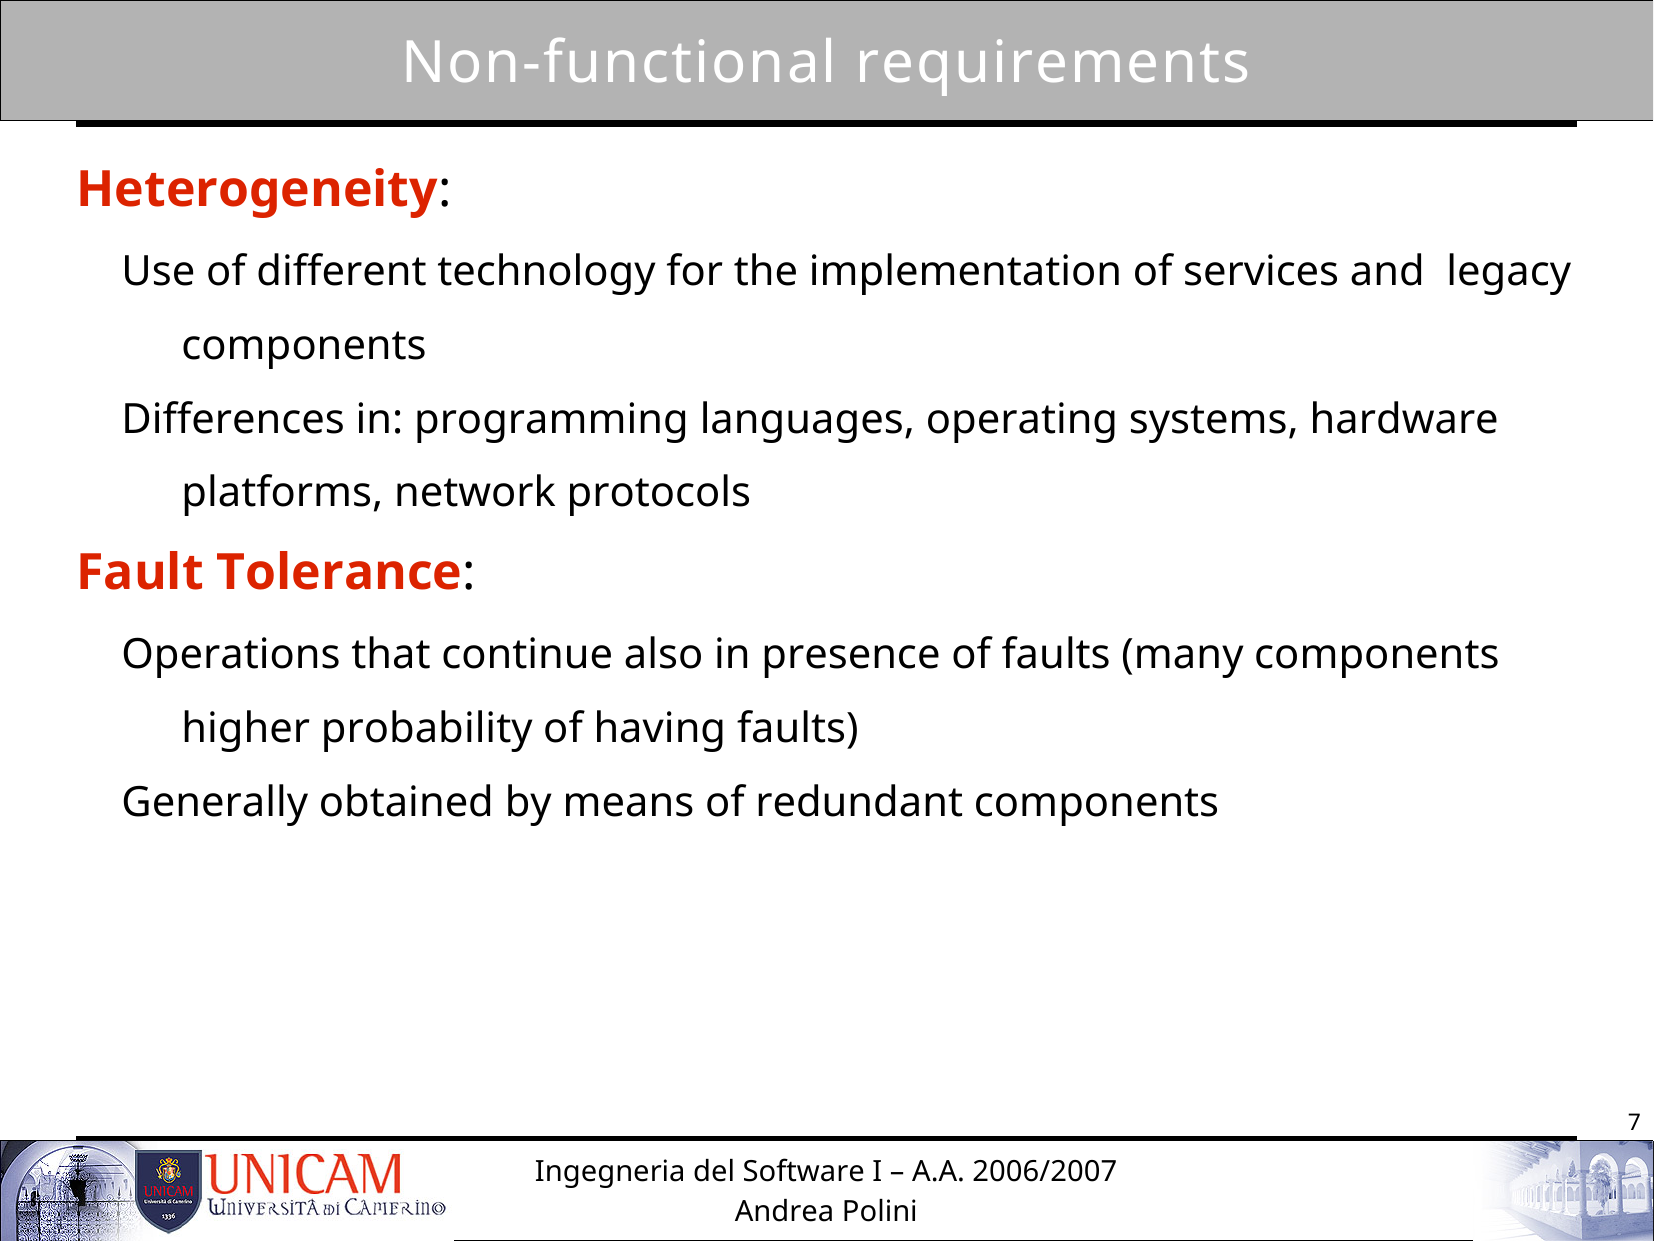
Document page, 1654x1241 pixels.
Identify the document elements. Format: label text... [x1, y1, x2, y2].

title Non-functional requirements [0, 0, 1653, 121]
picture [1473, 1141, 1654, 1241]
picture [0, 1141, 454, 1241]
list Heterogeneity: Use of different technology for the implementation of services and legacy components Differences in: programming languages, operating systems, hardware platforms, network protocols Fault Tolerance: Operations that continue also in presence of faults (many components higher probability of having faults) Generally obtained by means of redundant components [76, 152, 1577, 782]
